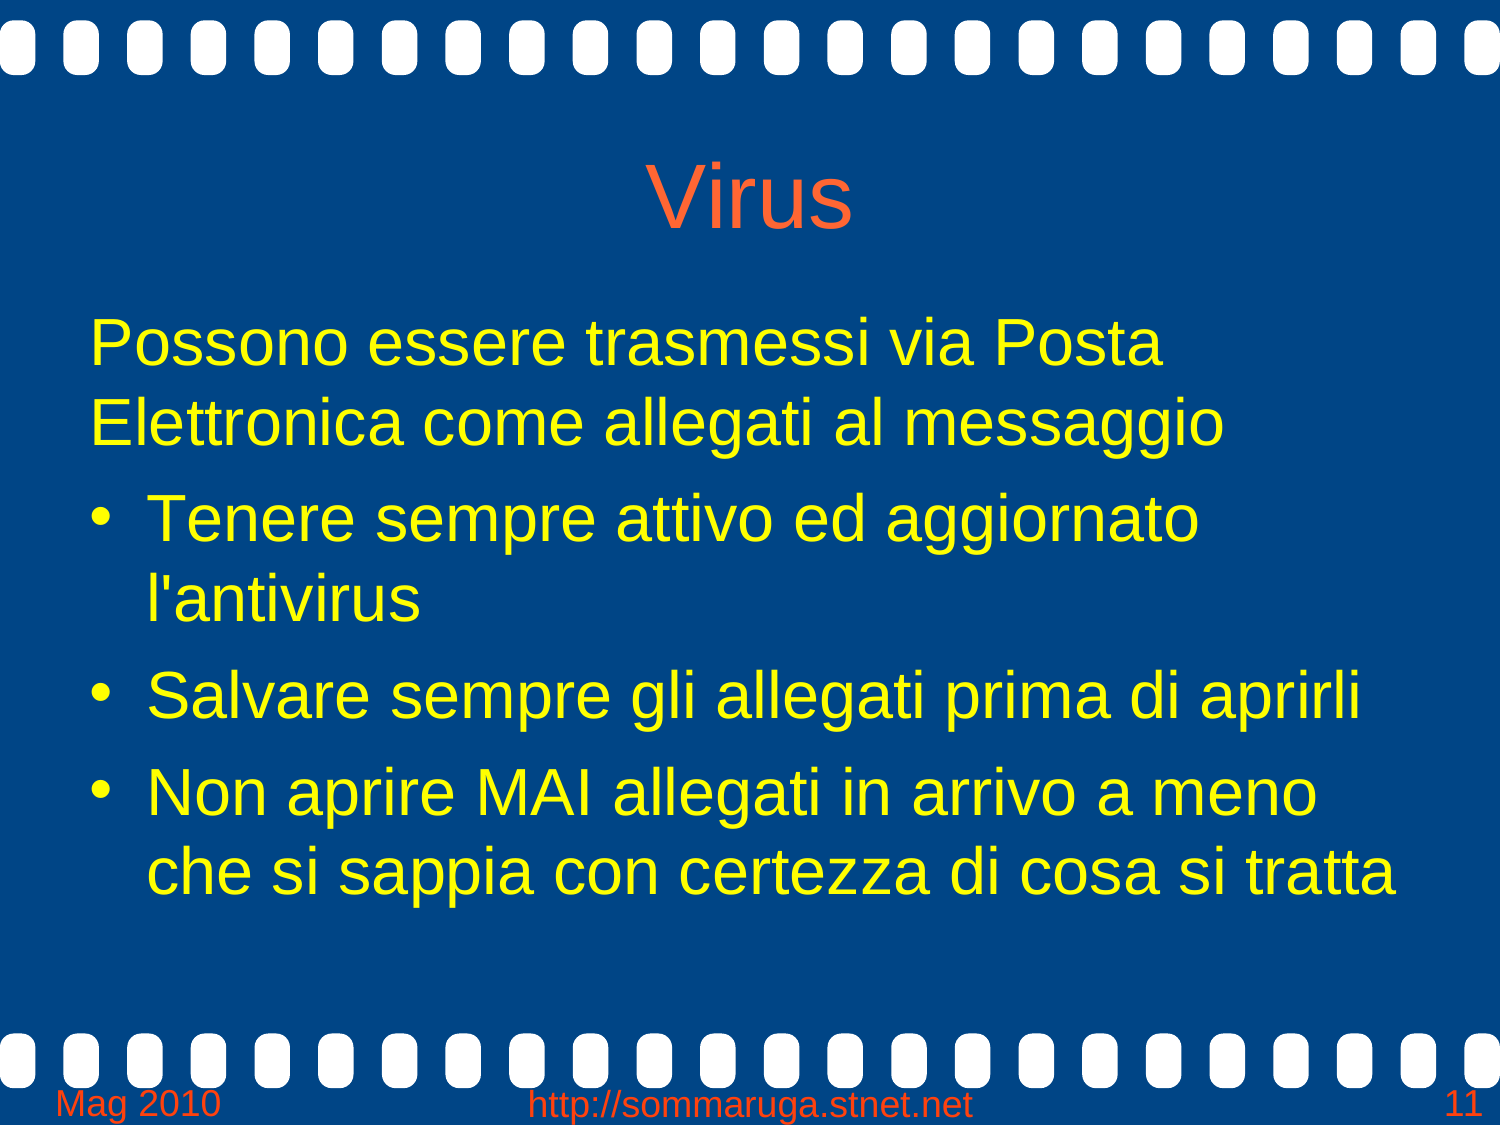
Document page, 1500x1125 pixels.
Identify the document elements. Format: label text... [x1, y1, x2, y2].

title Virus [75, 118, 1426, 266]
list Possono essere trasmessi via Posta Elettronica come allegati al messaggio Tenere sempre attivo ed aggiornato l'antivirus Salvare sempre gli allegati prima di aprirli Non aprire MAI allegati in arrivo a meno che si sappia con certezza di cosa si tratta [75, 290, 1426, 1021]
